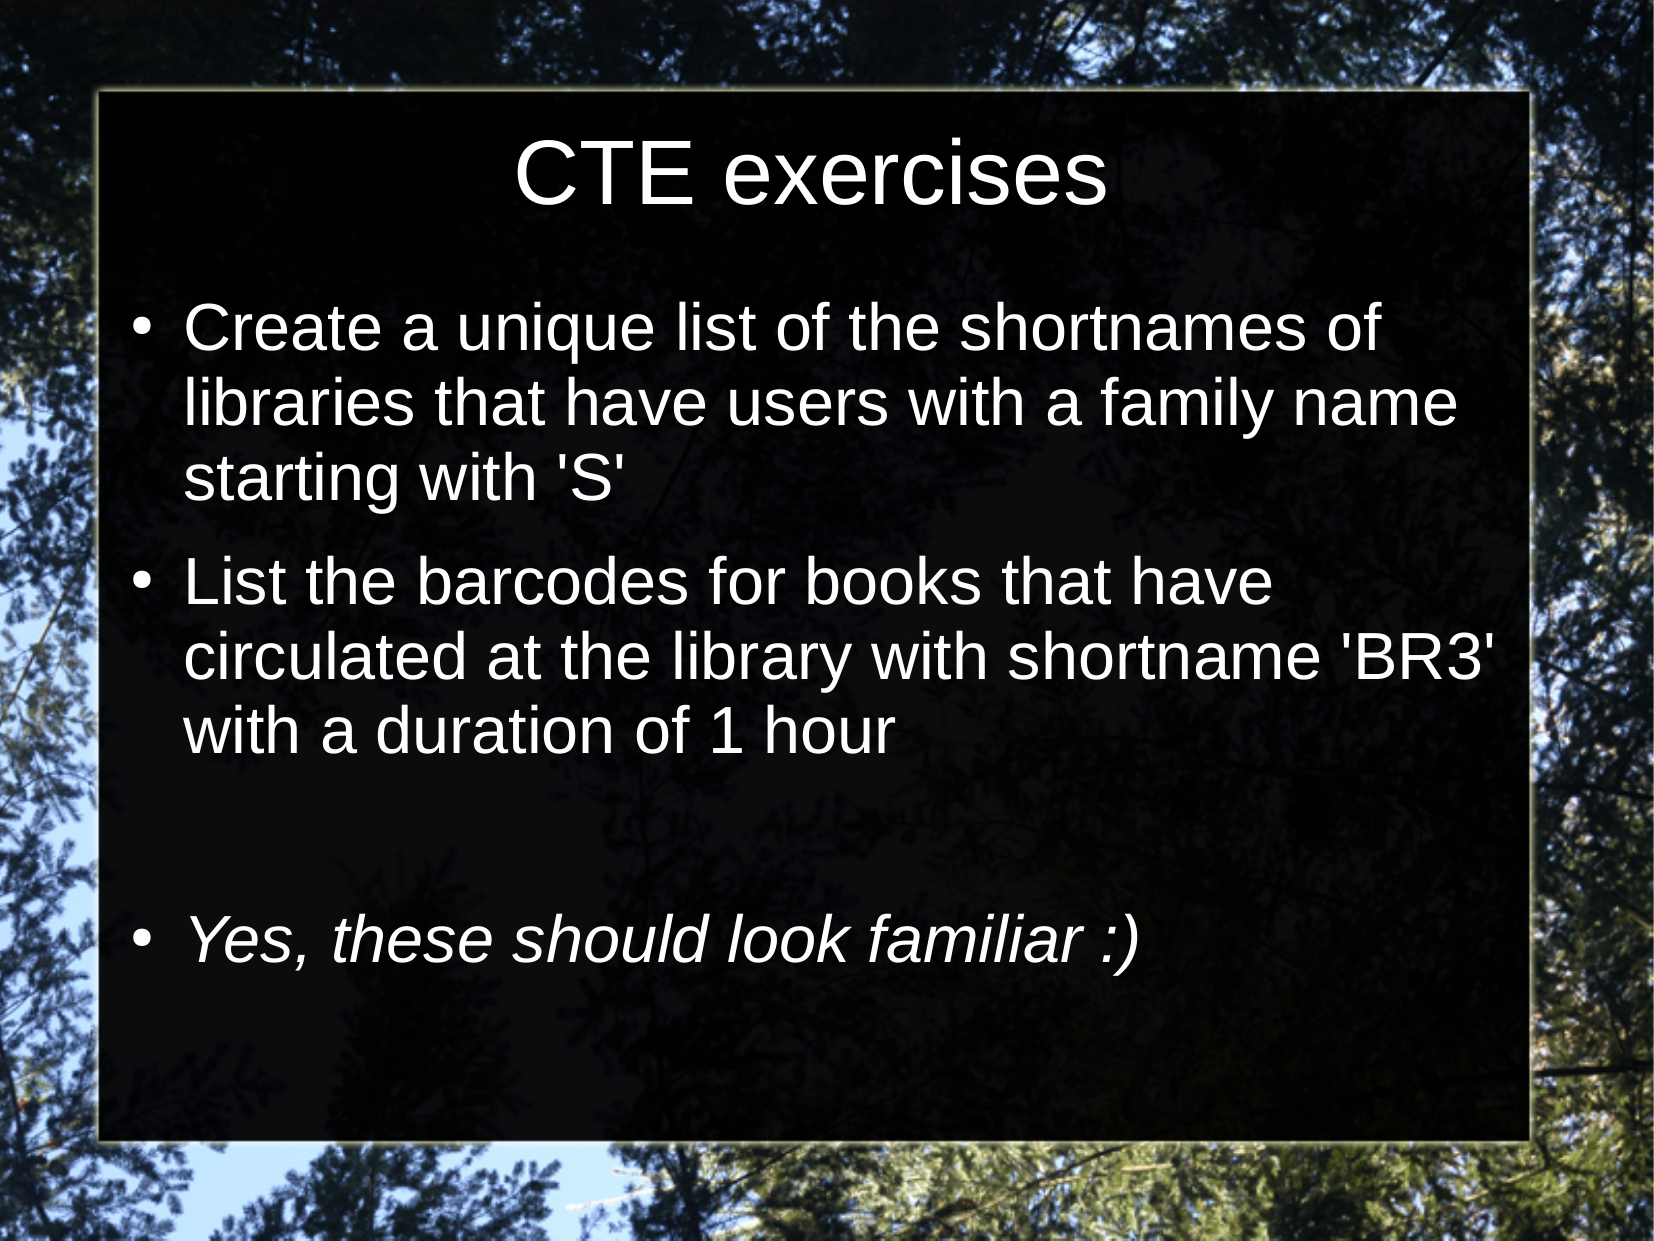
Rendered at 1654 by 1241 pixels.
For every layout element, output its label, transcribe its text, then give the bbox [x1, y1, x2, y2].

picture [0, 0, 1654, 1241]
list Create a unique list of the shortnames of libraries that have users with a family name starting with 'S' List the barcodes for books that have circulated at the library with shortname 'BR3' with a duration of 1 hour Yes, these should look familiar :) [112, 290, 1536, 1010]
title CTE exercises [88, 88, 1536, 257]
